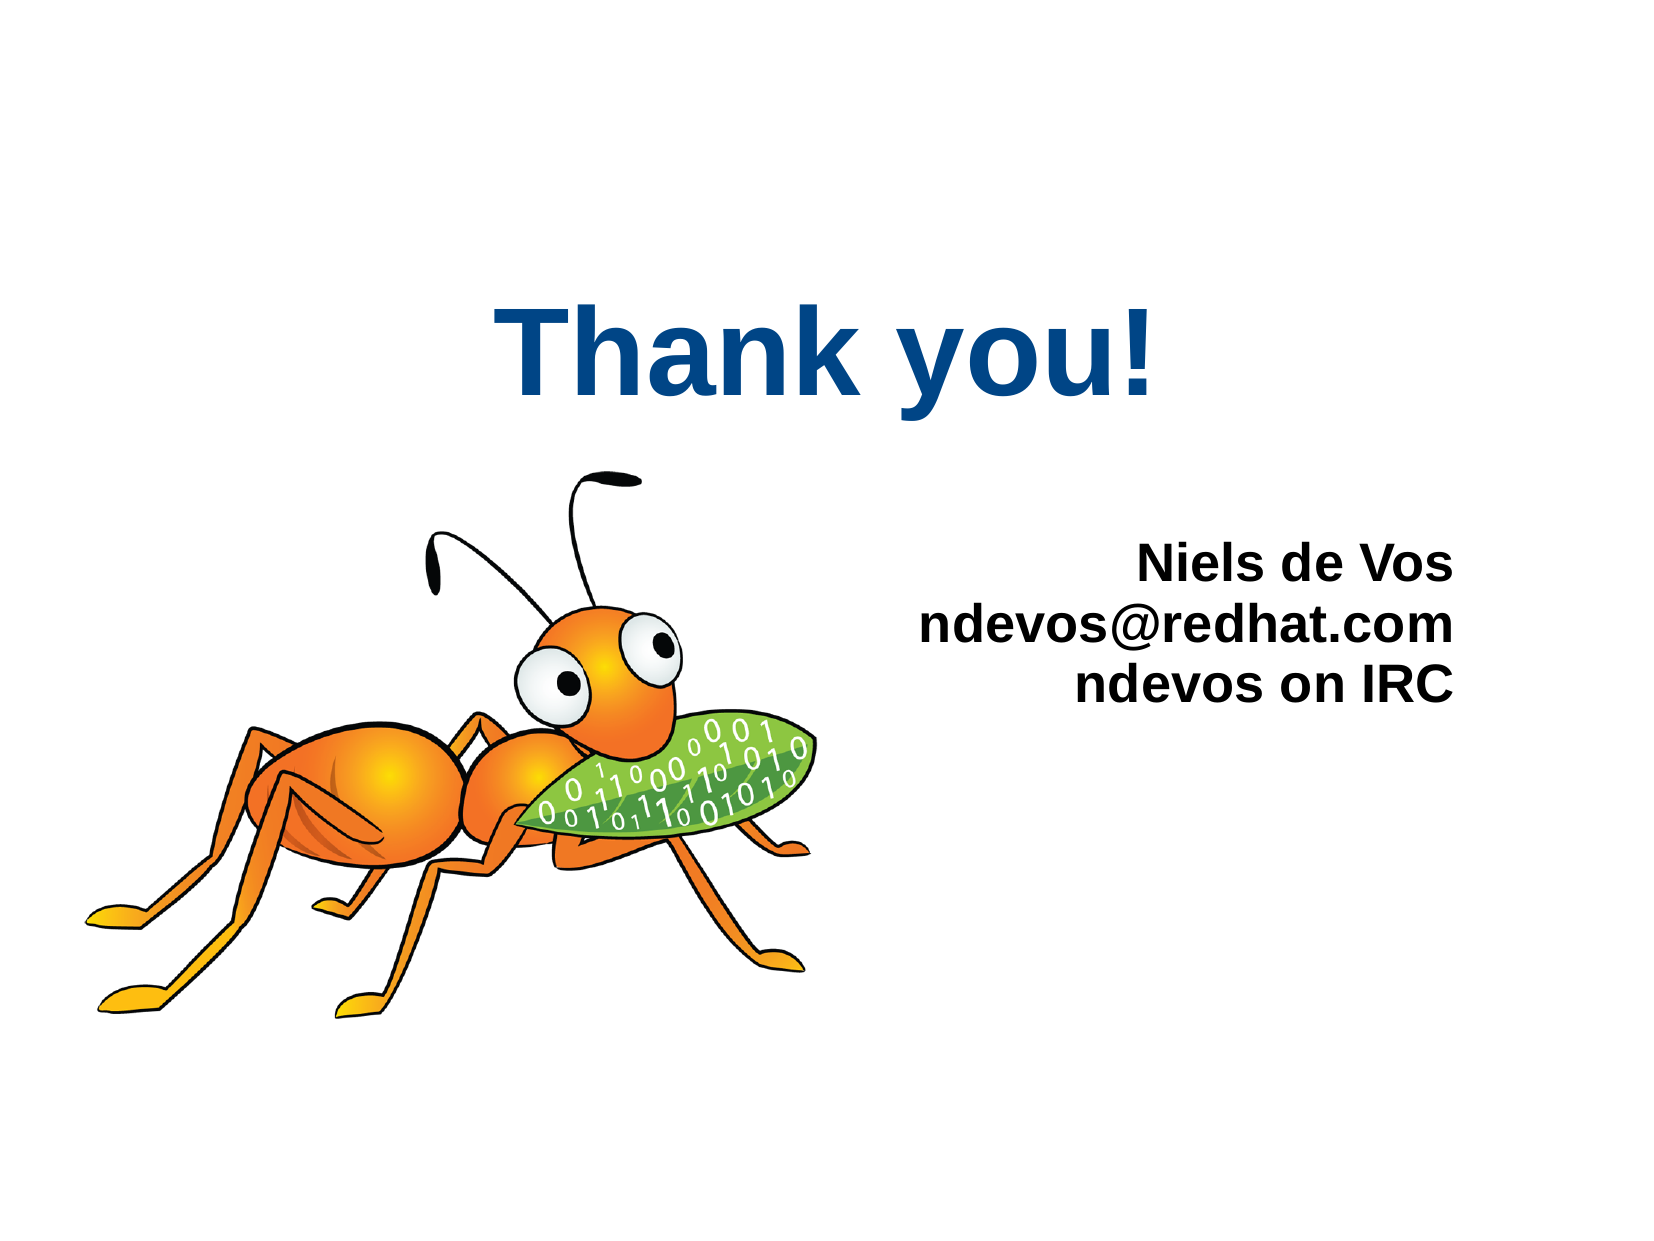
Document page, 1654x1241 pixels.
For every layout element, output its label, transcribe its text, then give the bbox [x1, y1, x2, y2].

picture [75, 464, 826, 1027]
subtitle Thank you! [82, 282, 1571, 423]
text_box Niels de Vos ndevos@redhat.com ndevos on IRC [870, 464, 1471, 843]
